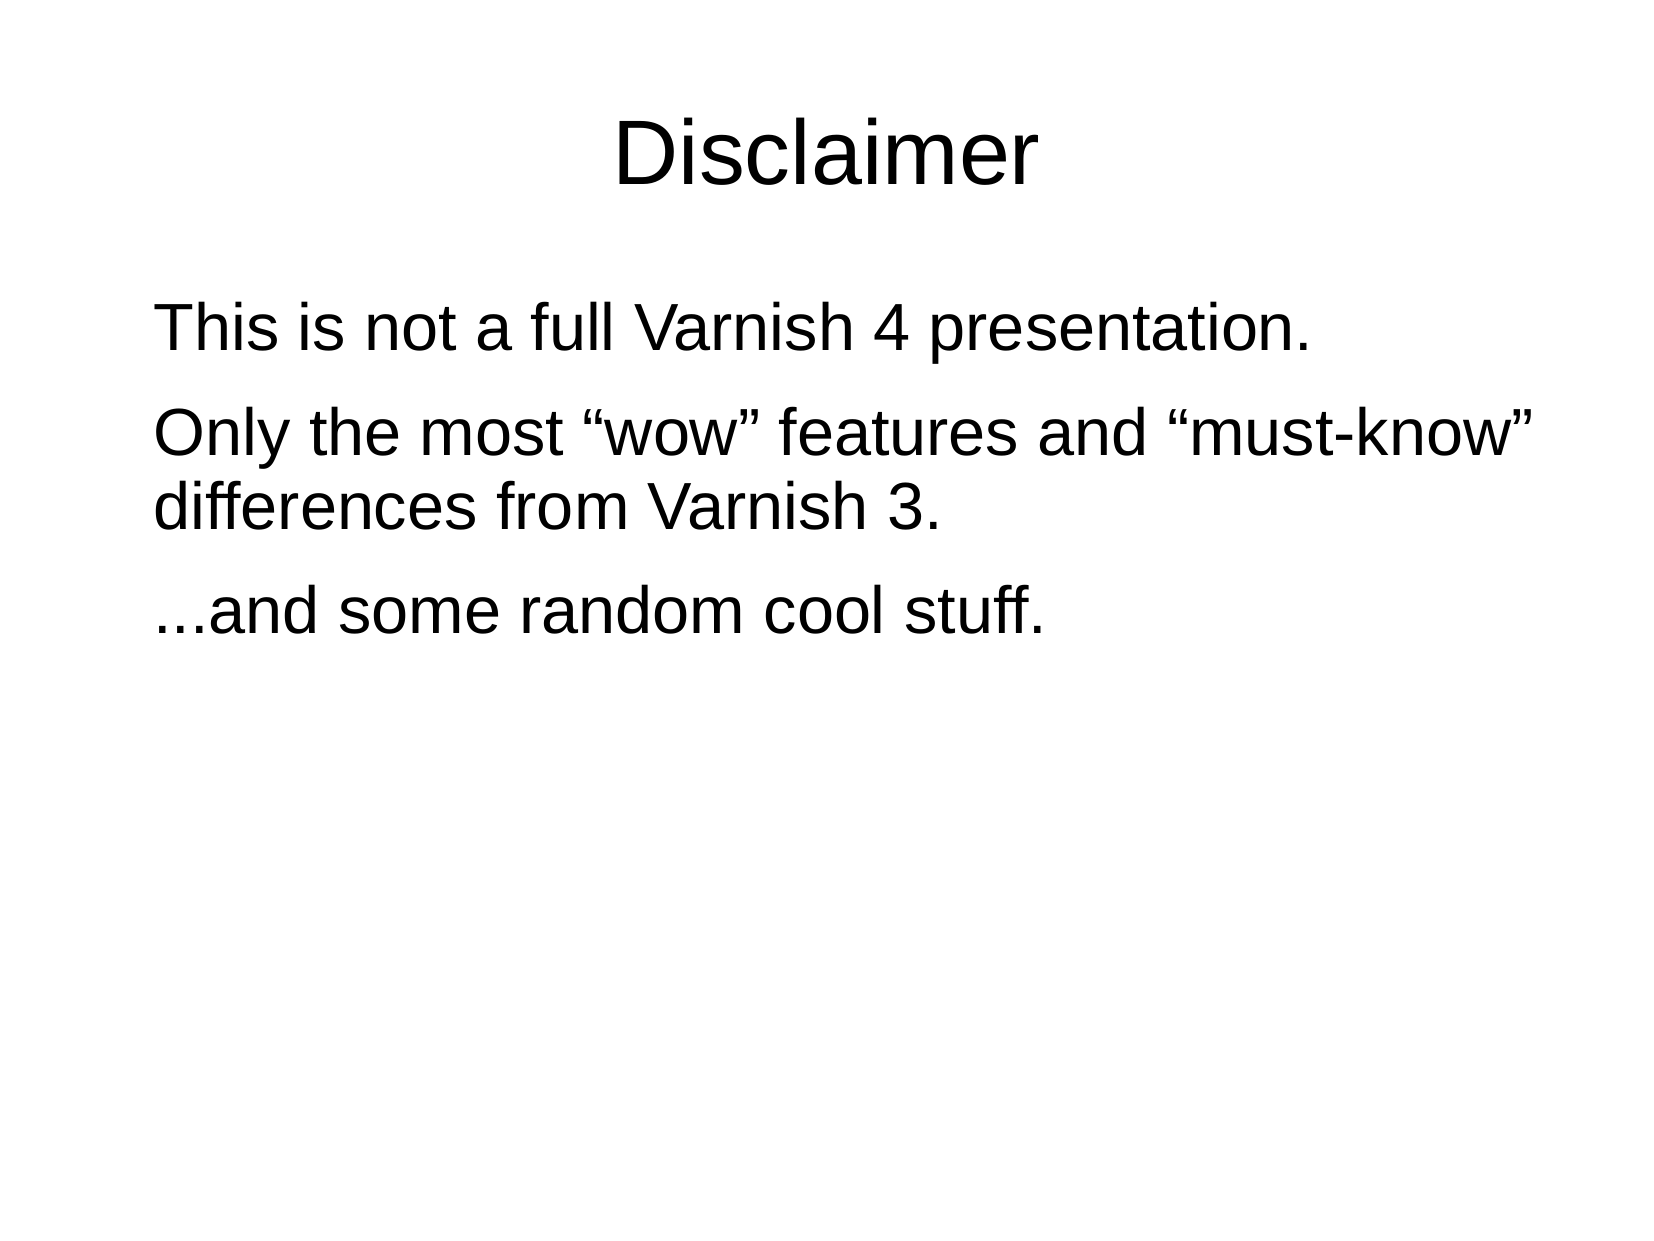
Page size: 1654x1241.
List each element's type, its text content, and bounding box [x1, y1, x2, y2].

list This is not a full Varnish 4 presentation. Only the most “wow” features and “must-know” differences from Varnish 3. ...and some random cool stuff. [82, 290, 1571, 1010]
title Disclaimer [82, 49, 1571, 257]
